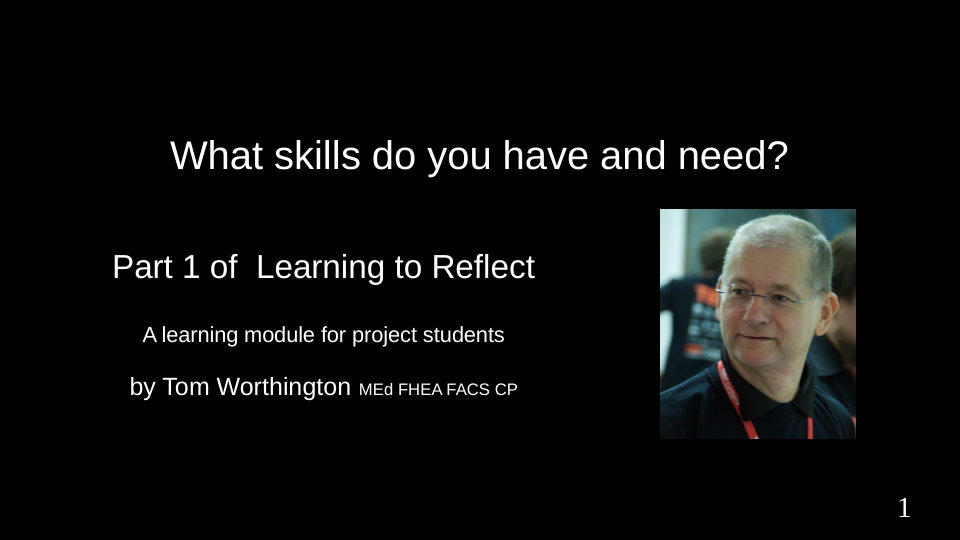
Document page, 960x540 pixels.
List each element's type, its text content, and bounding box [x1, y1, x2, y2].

picture [660, 209, 856, 439]
title What skills do you have and need? [47, 110, 912, 201]
subtitle Part 1 of Learning to Reflect A learning module for project students by Tom Worthington MEd FHEA FACS CP [47, 208, 601, 440]
